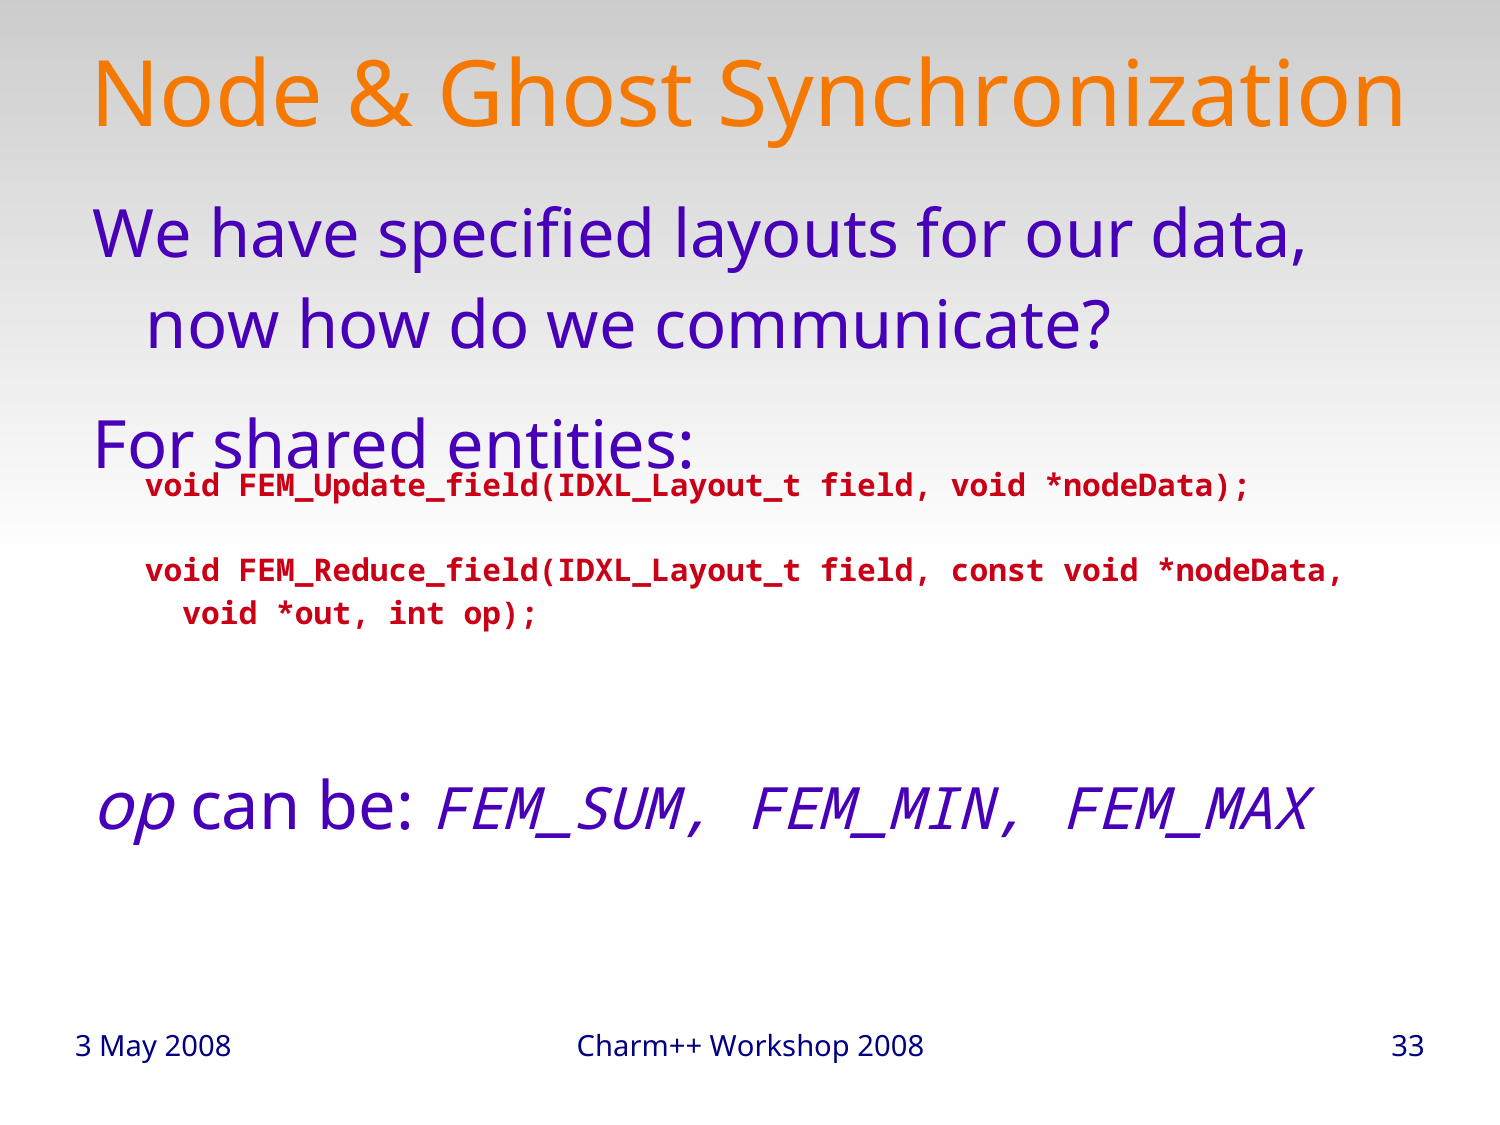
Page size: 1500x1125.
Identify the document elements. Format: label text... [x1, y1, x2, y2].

text_box void FEM_Update_field(IDXL_Layout_t field, void *nodeData); void FEM_Reduce_field(IDXL_Layout_t field, const void *nodeData, void *out, int op); [130, 455, 1379, 657]
list We have specified layouts for our data, now how do we communicate? For shared entities: op can be: FEM_SUM, FEM_MIN, FEM_MAX [75, 186, 1425, 915]
title Node & Ghost Synchronization [75, 4, 1425, 178]
